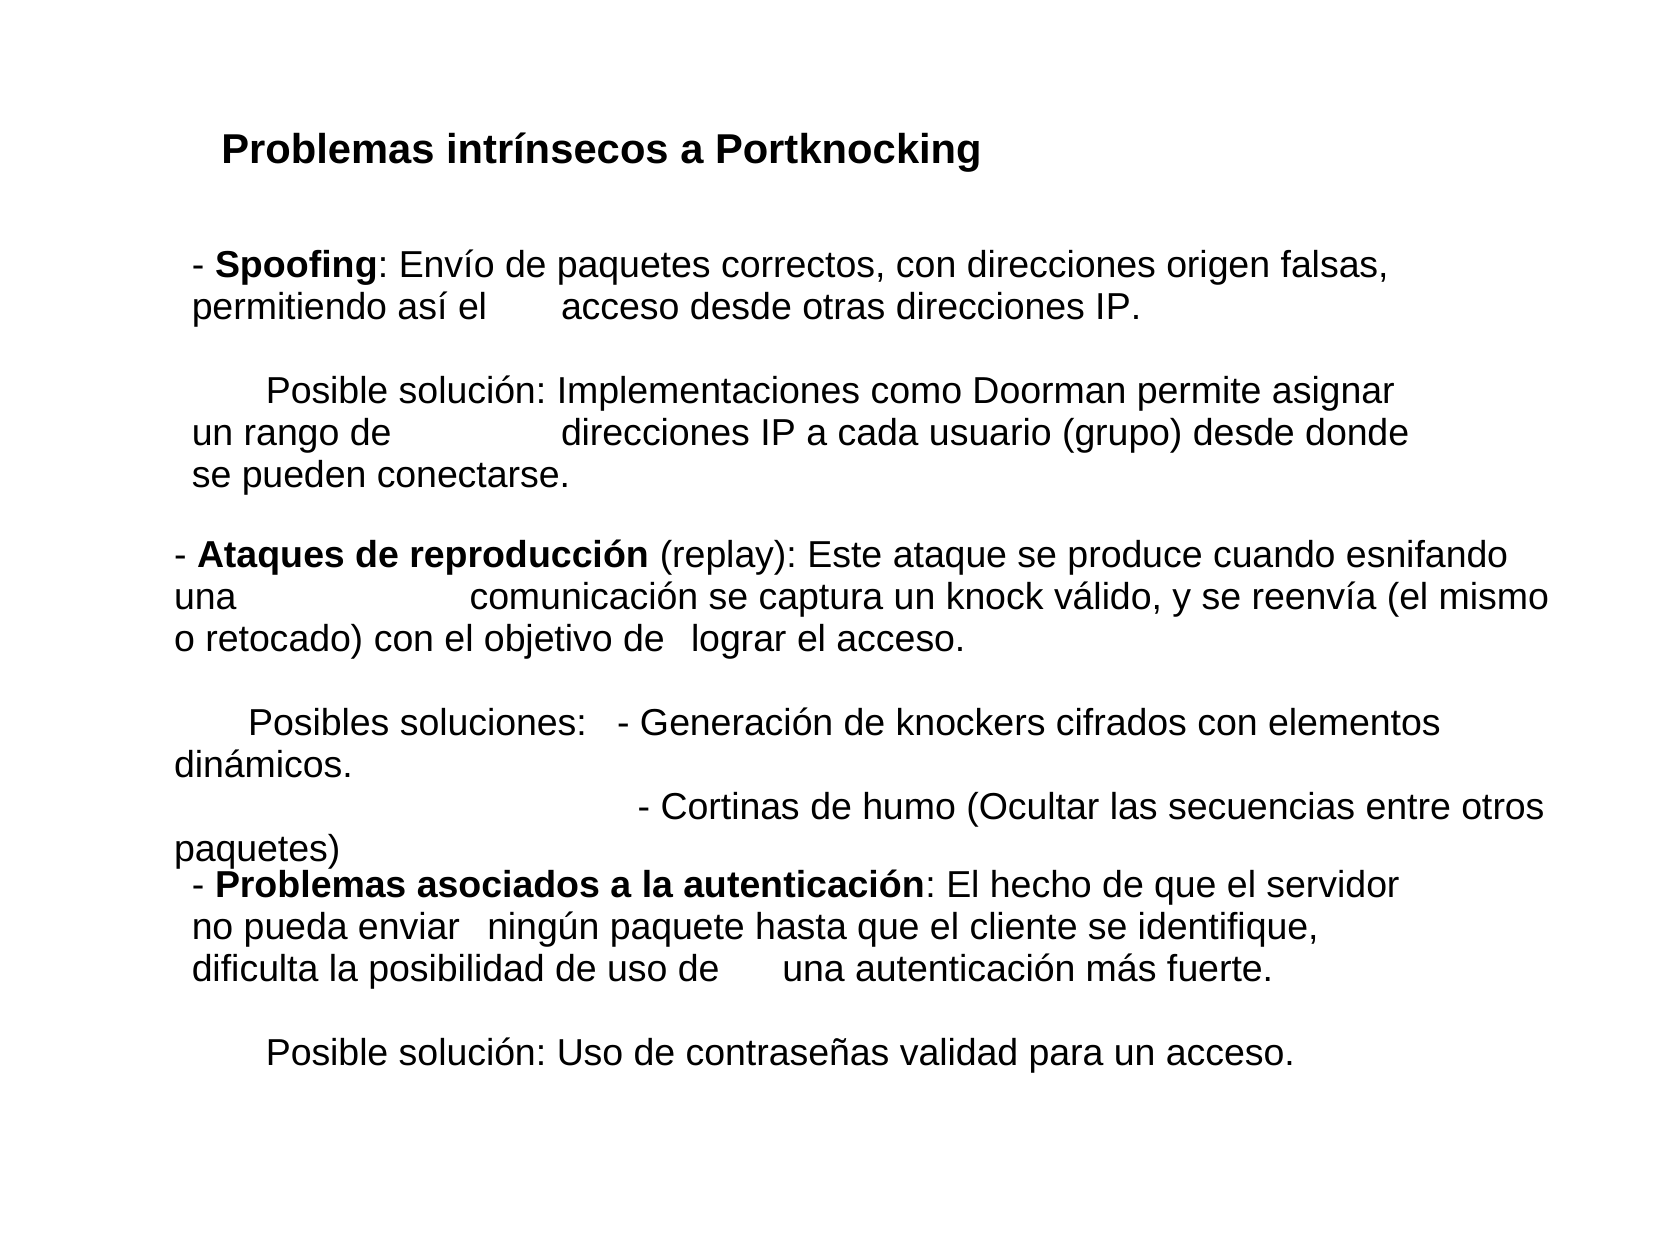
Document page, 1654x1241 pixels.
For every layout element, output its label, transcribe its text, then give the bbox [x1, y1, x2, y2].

text_box - Ataques de reproducción (replay): Este ataque se produce cuando esnifando una comunicación se captura un knock válido, y se reenvía (el mismo o retocado) con el objetivo de lograr el acceso. Posibles soluciones: - Generación de knockers cifrados con elementos dinámicos. - Cortinas de humo (Ocultar las secuencias entre otros paquetes) [159, 526, 1565, 871]
text_box - Problemas asociados a la autenticación: El hecho de que el servidor no pueda enviar ningún paquete hasta que el cliente se identifique, dificulta la posibilidad de uso de una autenticación más fuerte. Posible solución: Uso de contraseñas validad para un acceso. [177, 856, 1447, 1107]
text_box Problemas intrínsecos a Portknocking [206, 118, 1270, 187]
text_box - Spoofing: Envío de paquetes correctos, con direcciones origen falsas, permitiendo así el acceso desde otras direcciones IP. Posible solución: Implementaciones como Doorman permite asignar un rango de direcciones IP a cada usuario (grupo) desde donde se pueden conectarse. [177, 236, 1447, 487]
